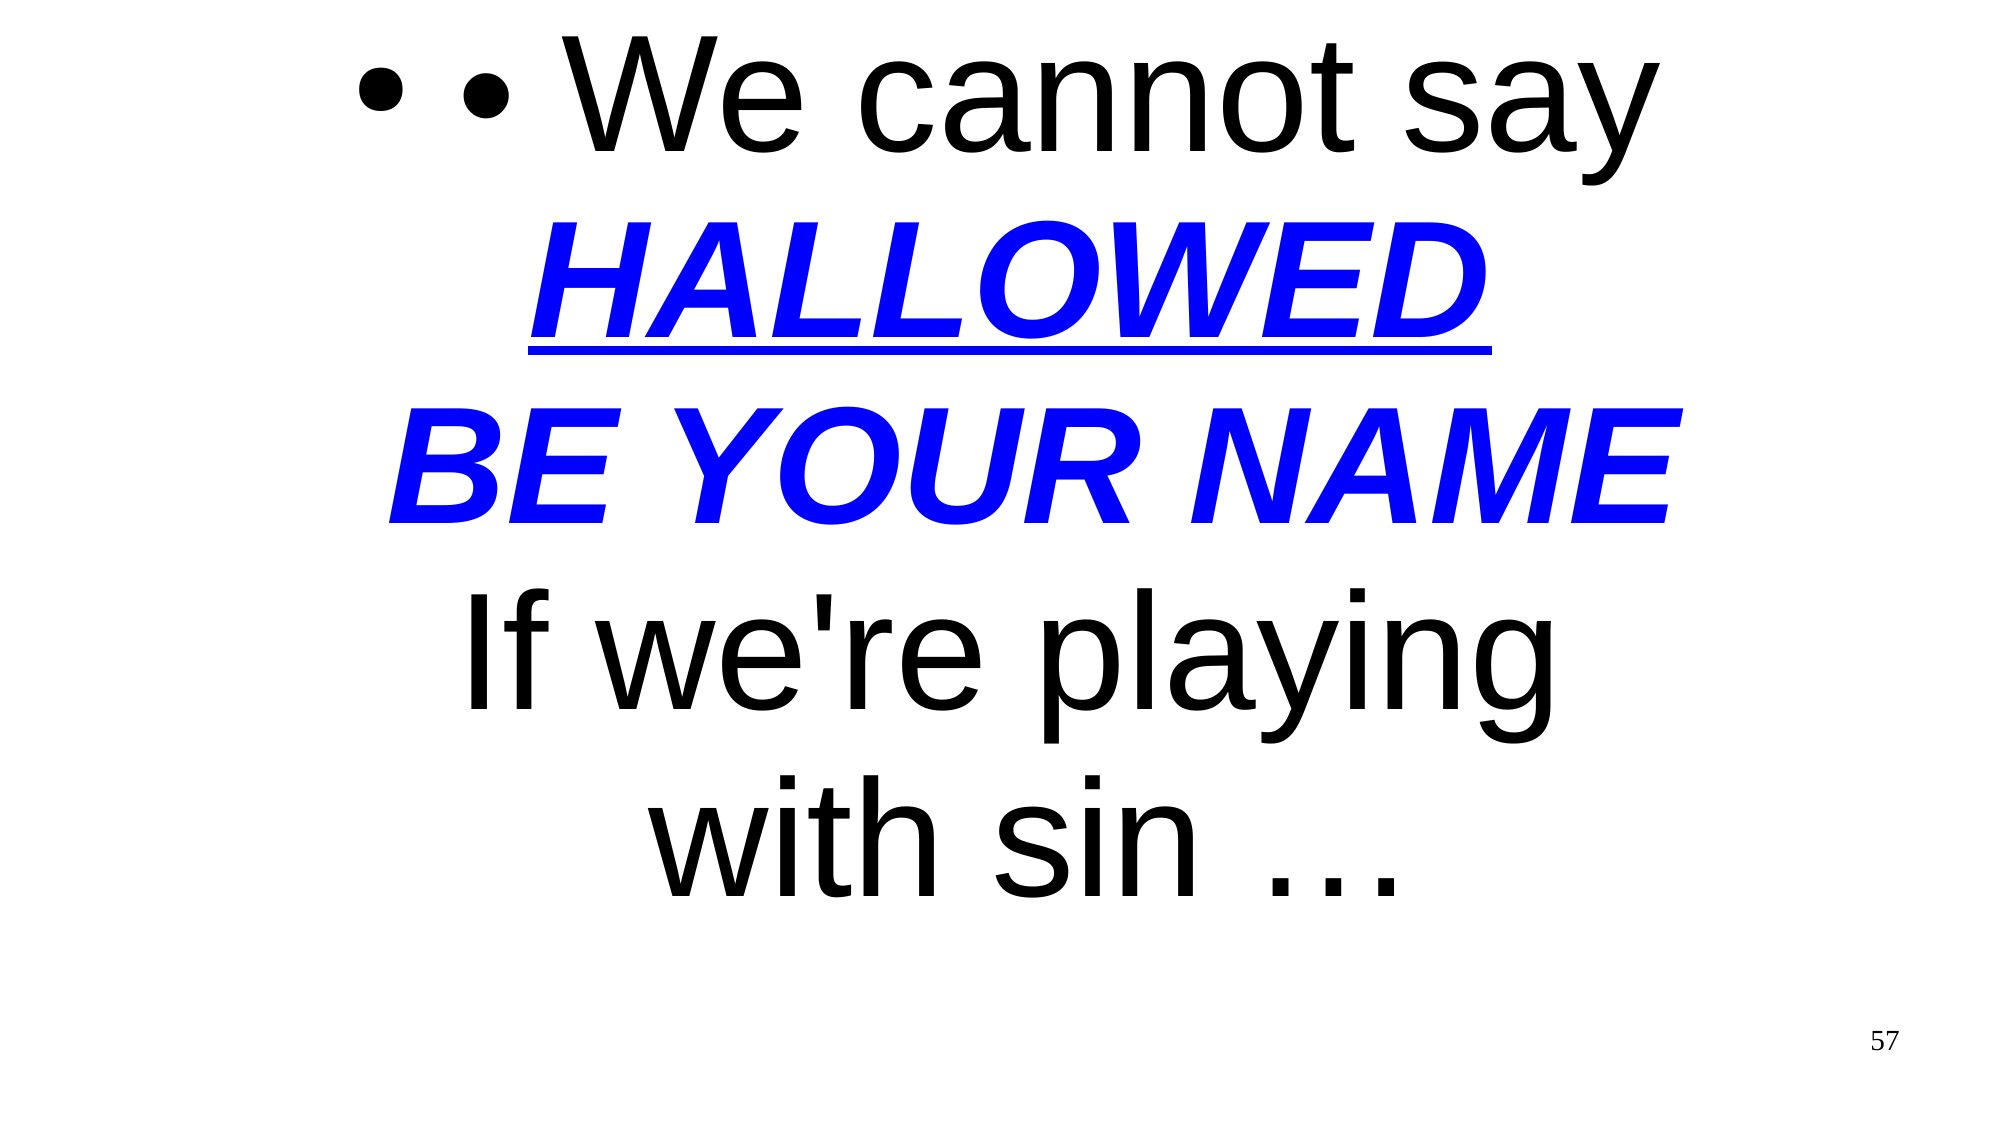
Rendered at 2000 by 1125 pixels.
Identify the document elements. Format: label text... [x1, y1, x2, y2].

list • We cannot say HALLOWED BE YOUR NAME If we're playing with sin … [0, 0, 1996, 1123]
